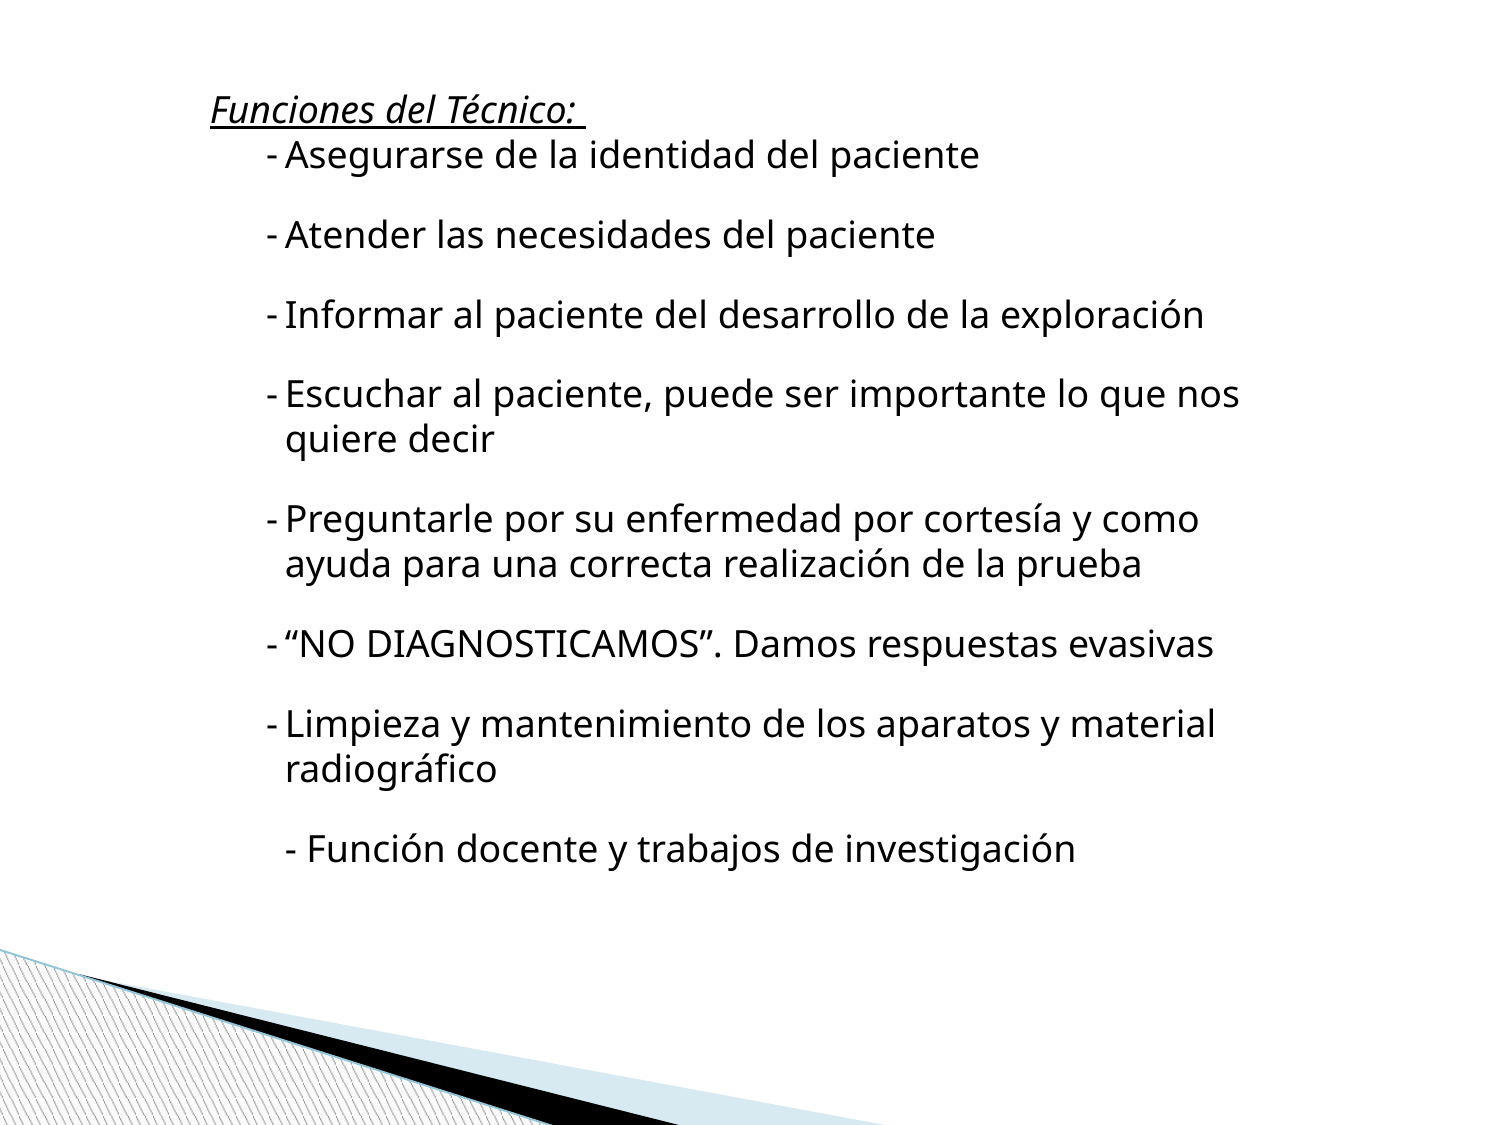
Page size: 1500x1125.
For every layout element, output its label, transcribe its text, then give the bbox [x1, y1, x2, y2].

picture [0, 952, 543, 1125]
text_box Funciones del Técnico: Asegurarse de la identidad del paciente Atender las necesidades del paciente Informar al paciente del desarrollo de la exploración Escuchar al paciente, puede ser importante lo que nos quiere decir Preguntarle por su enfermedad por cortesía y como ayuda para una correcta realización de la prueba “NO DIAGNOSTICAMOS”. Damos respuestas evasivas Limpieza y mantenimiento de los aparatos y material radiográfico - Función docente y trabajos de investigación [194, 78, 1329, 878]
